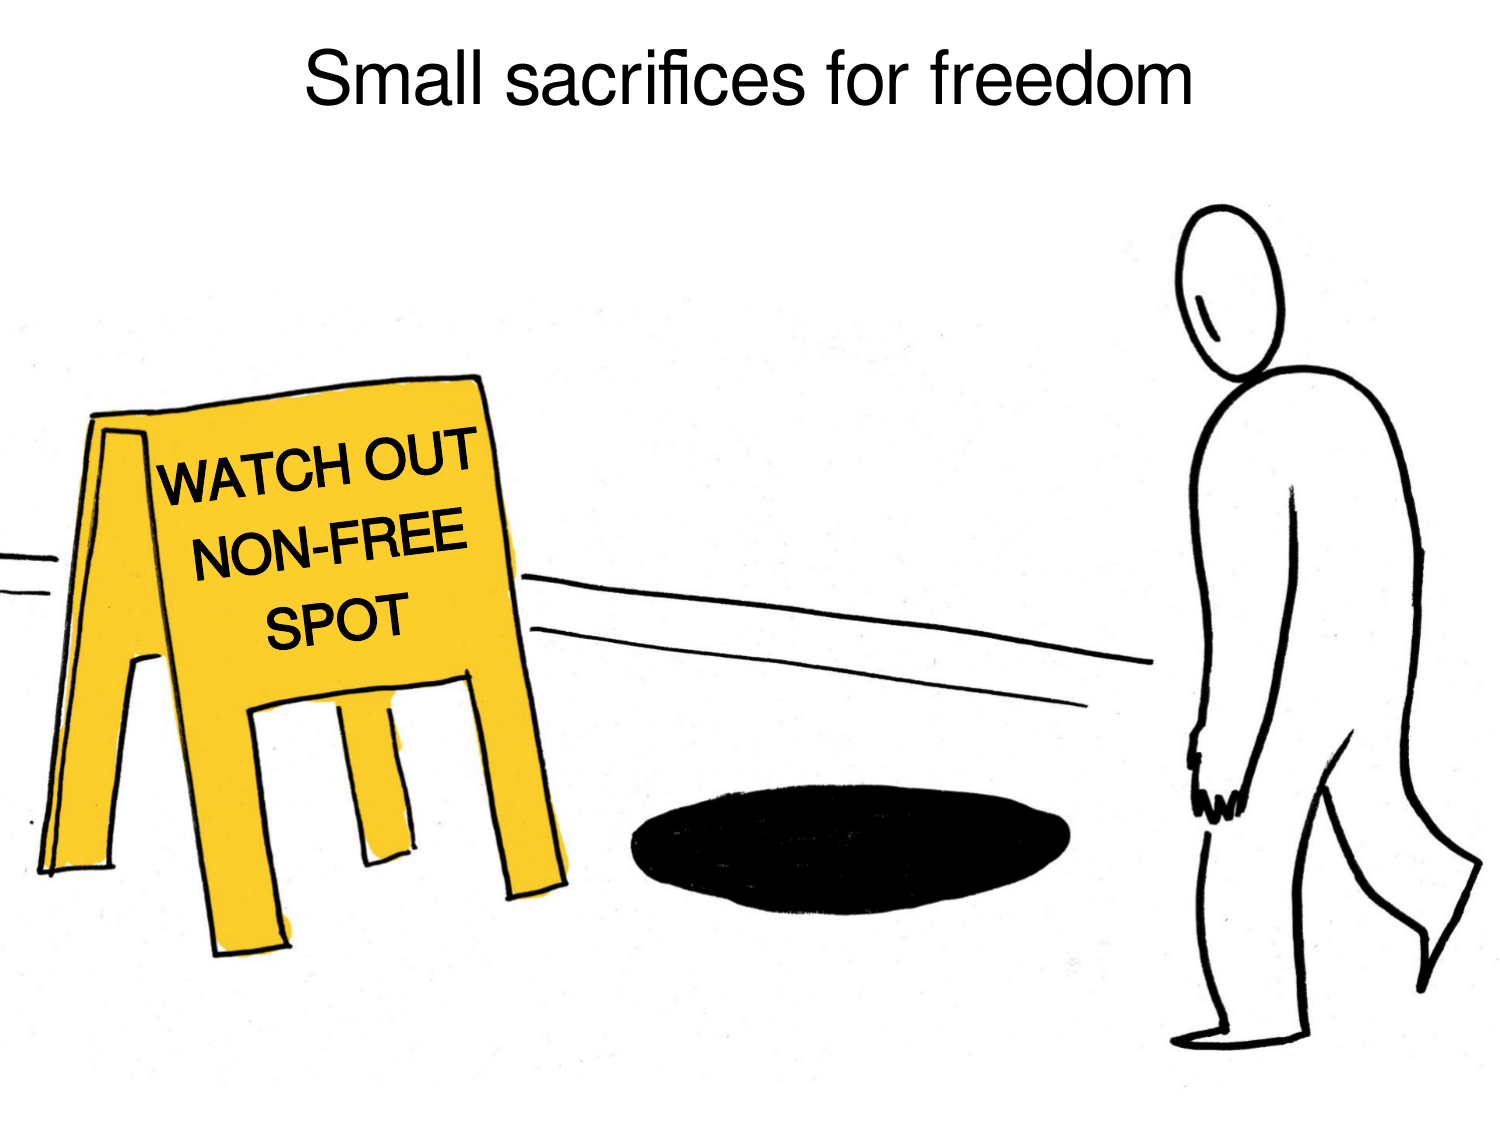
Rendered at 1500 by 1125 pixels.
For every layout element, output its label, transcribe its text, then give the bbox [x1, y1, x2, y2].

picture [0, 177, 1500, 1090]
text_box Small sacrifices for freedom [17, 28, 1483, 201]
text_box WATCH OUT NON-FREE SPOT [130, 367, 527, 719]
